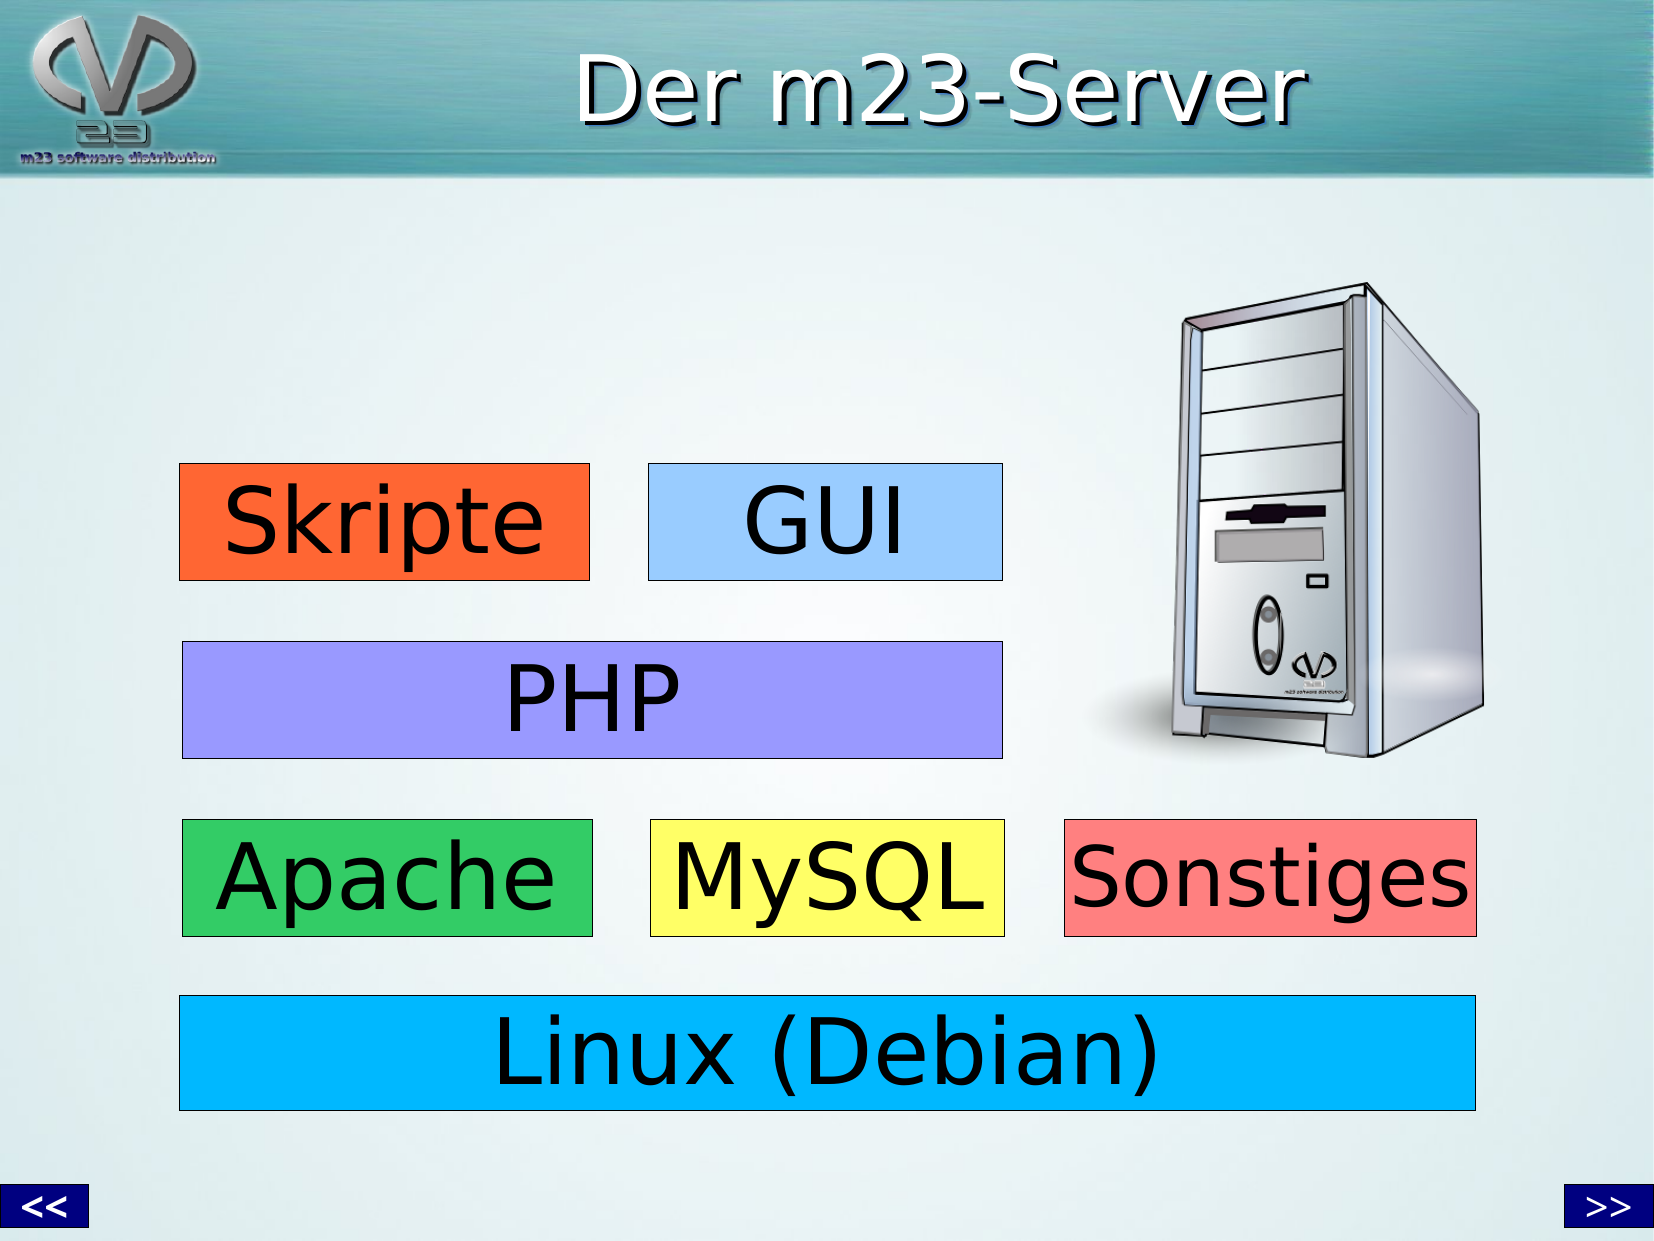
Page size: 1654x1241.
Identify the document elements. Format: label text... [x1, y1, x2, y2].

text_box Skripte [179, 463, 590, 581]
text_box Apache [182, 819, 593, 937]
text_box Linux (Debian) [179, 995, 1476, 1111]
picture [0, 0, 1654, 1241]
text_box MySQL [650, 819, 1005, 937]
text_box Sonstiges [1064, 819, 1477, 937]
text_box PHP [182, 641, 1003, 759]
title Der m23-Server [224, 2, 1654, 178]
text_box GUI [648, 463, 1003, 581]
